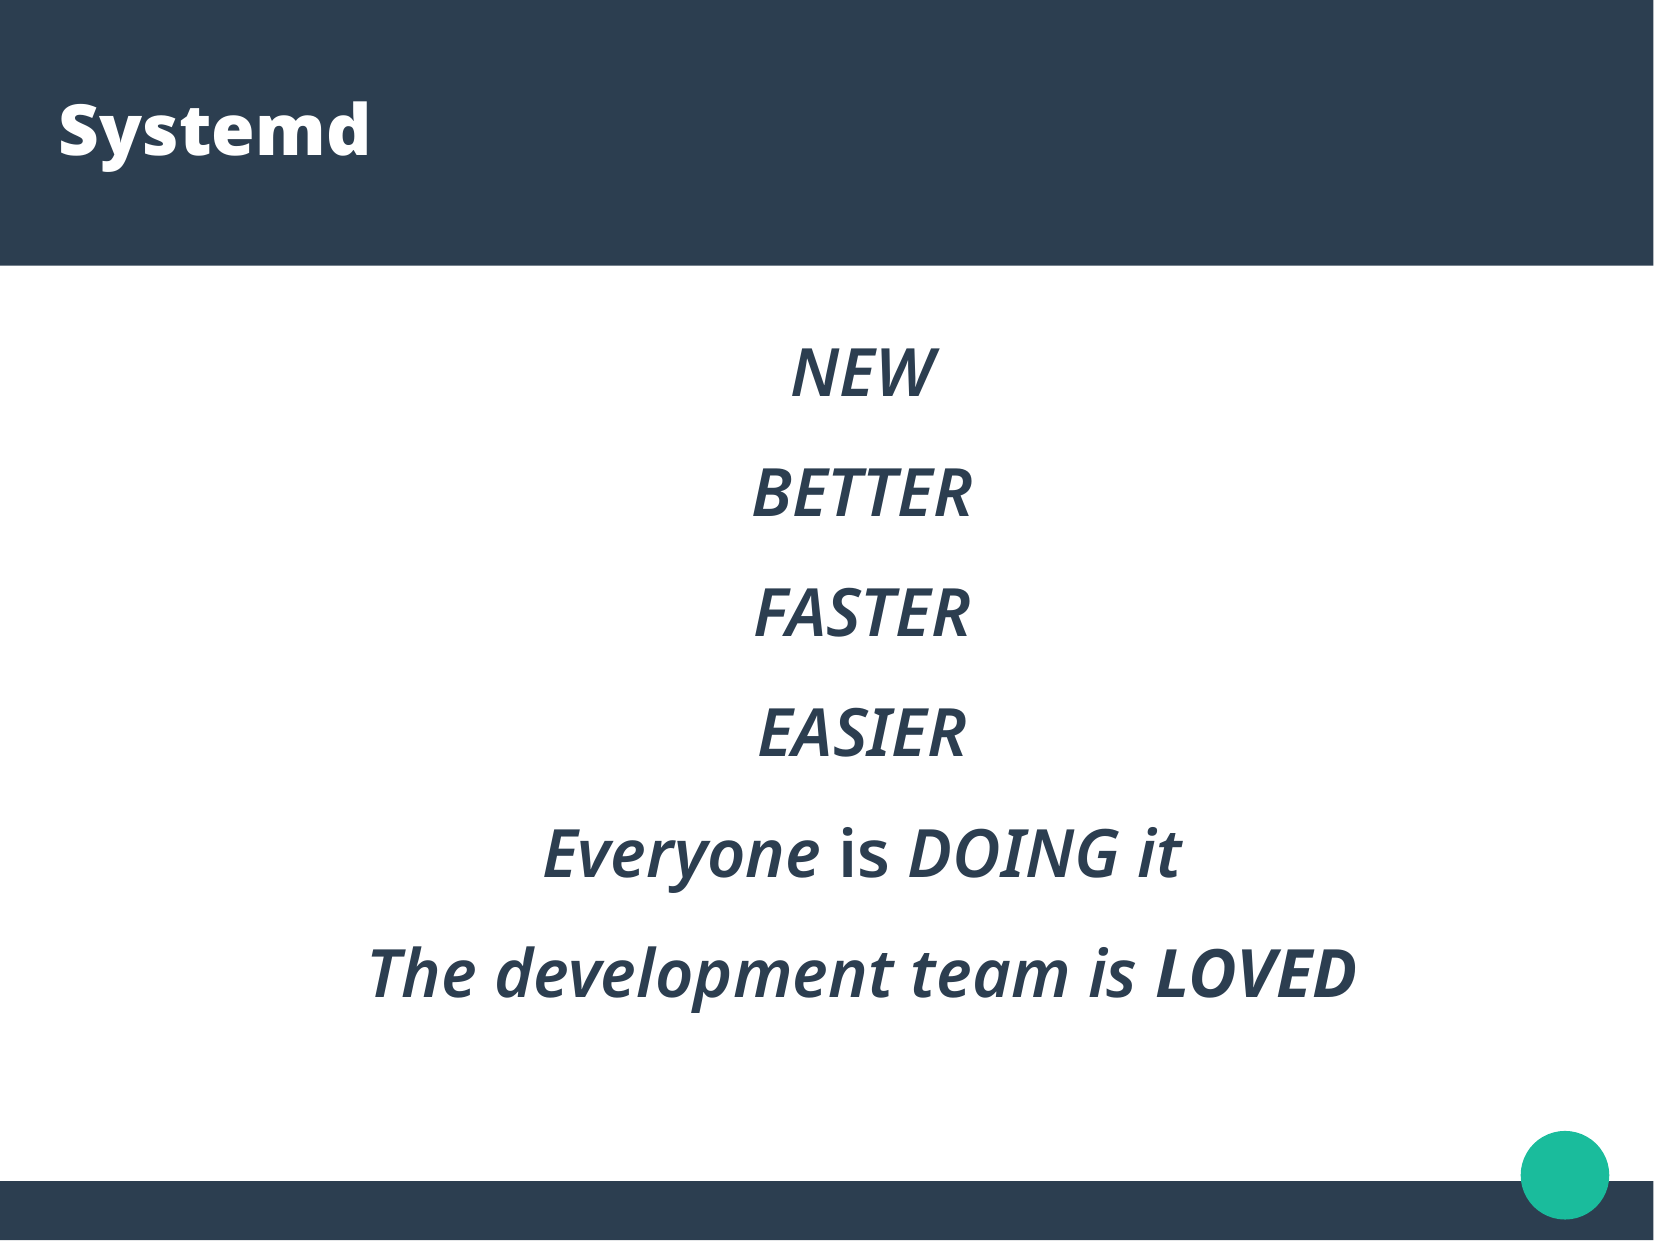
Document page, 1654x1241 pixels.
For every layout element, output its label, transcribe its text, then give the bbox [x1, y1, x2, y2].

list NEW BETTER FASTER EASIER Everyone is DOING it The development team is LOVED [59, 324, 1595, 1152]
title Systemd [59, 49, 1595, 207]
